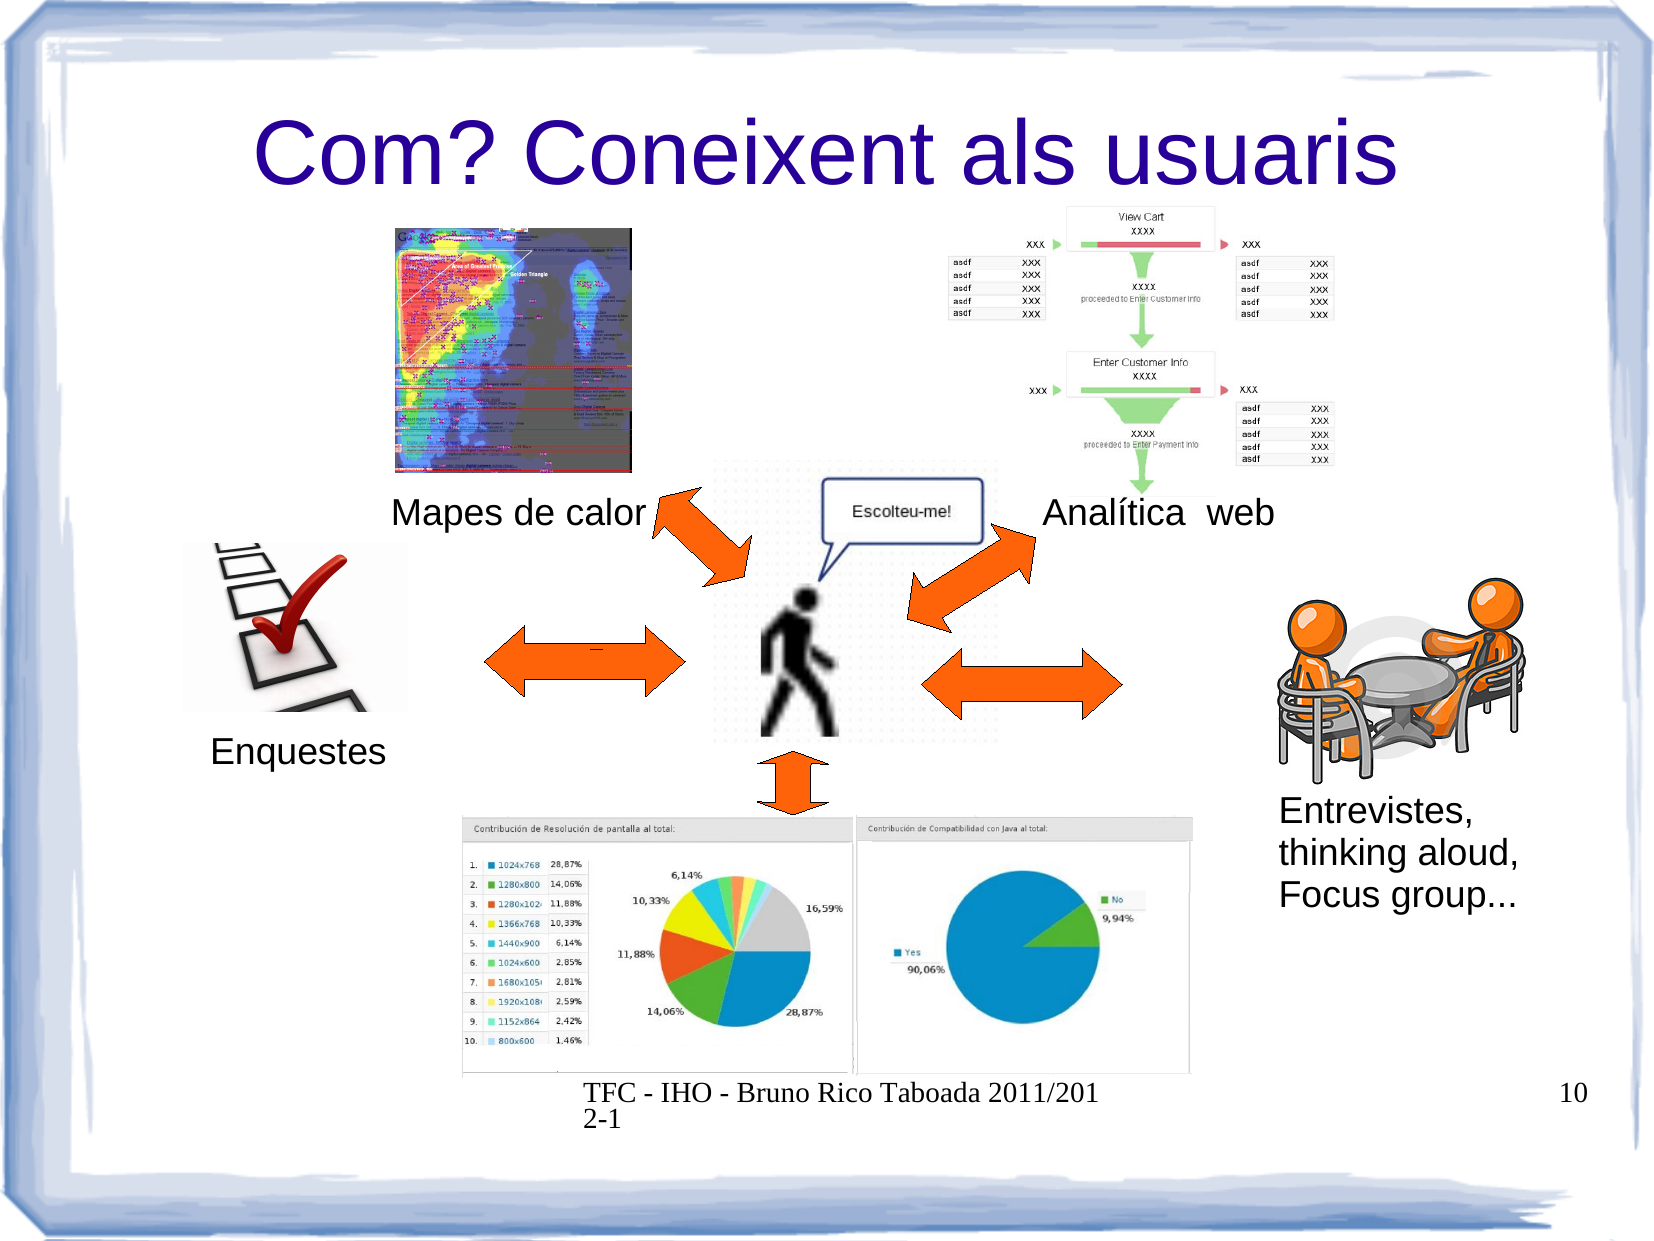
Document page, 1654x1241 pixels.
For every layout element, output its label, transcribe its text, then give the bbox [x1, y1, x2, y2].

text_box Mapes de calor [376, 484, 662, 542]
text_box [652, 487, 752, 587]
title Com? Coneixent als usuaris [82, 49, 1571, 257]
text_box Analítica web [1027, 484, 1323, 542]
picture [0, 0, 1654, 1241]
text_box Entrevistes, thinking aloud, Focus group... [1263, 781, 1560, 923]
text_box Enquestes [195, 722, 402, 780]
text_box [757, 751, 829, 815]
text_box [484, 625, 686, 697]
text_box [921, 648, 1123, 720]
text_box [907, 523, 1036, 633]
